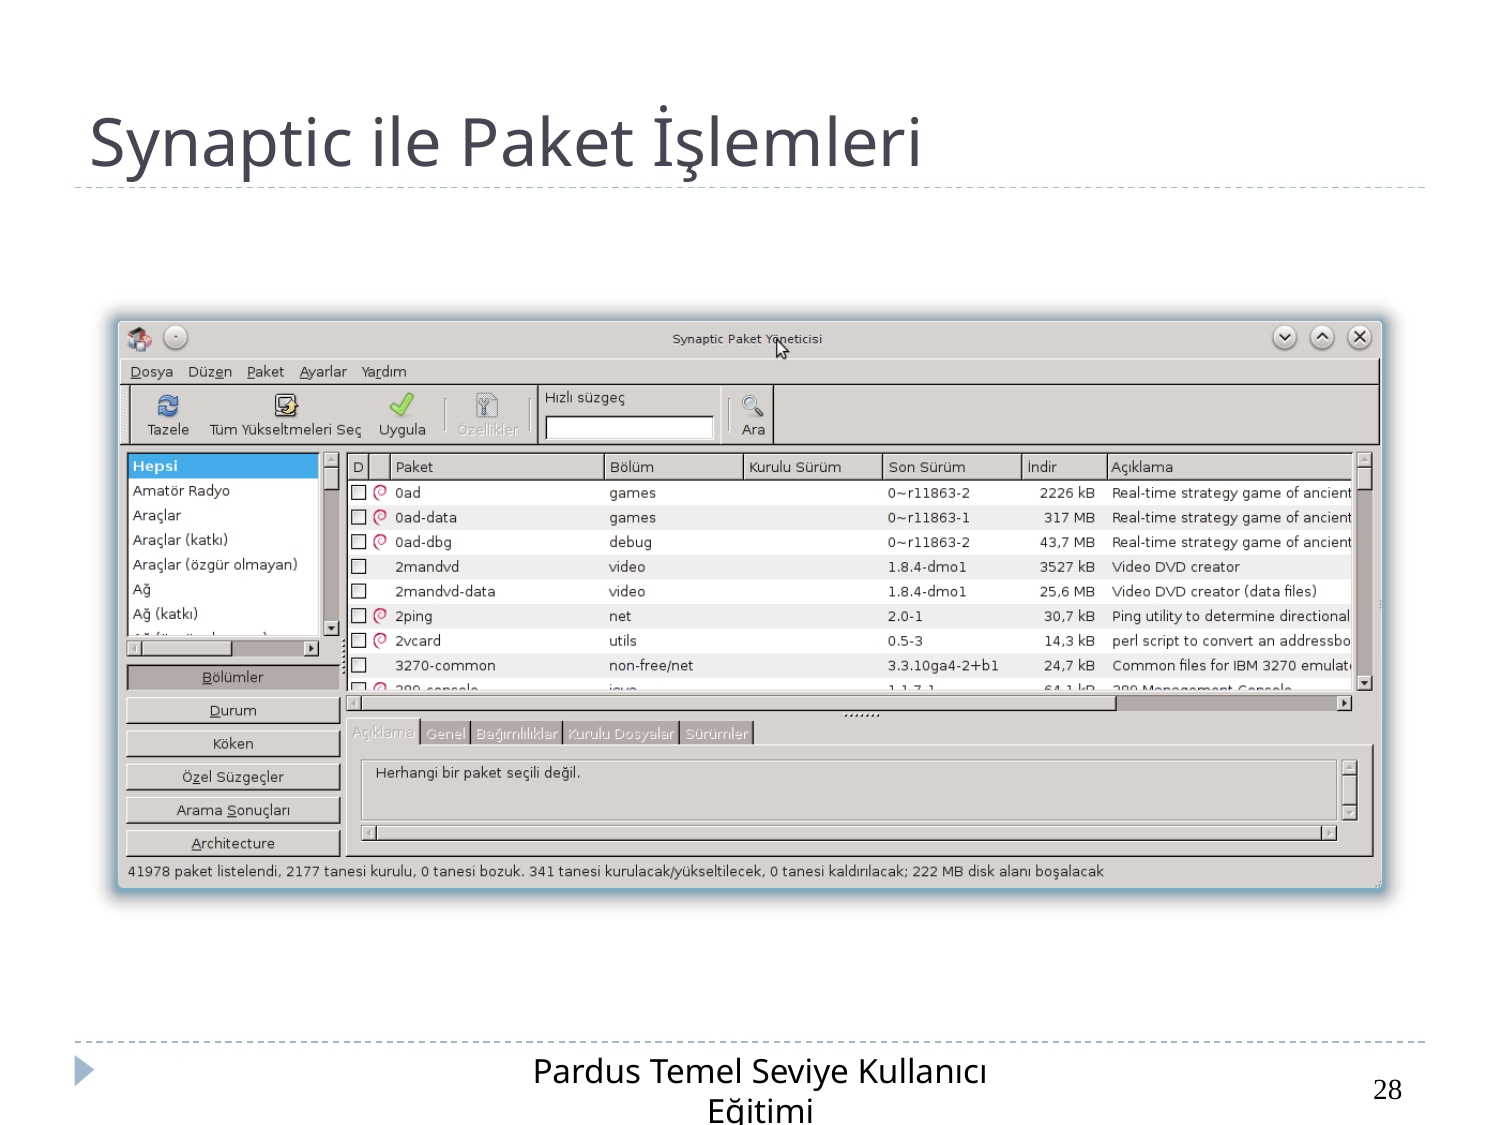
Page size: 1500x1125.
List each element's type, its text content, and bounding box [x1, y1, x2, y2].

picture [75, 278, 1425, 931]
title Synaptic ile Paket İşlemleri [75, 24, 1425, 188]
